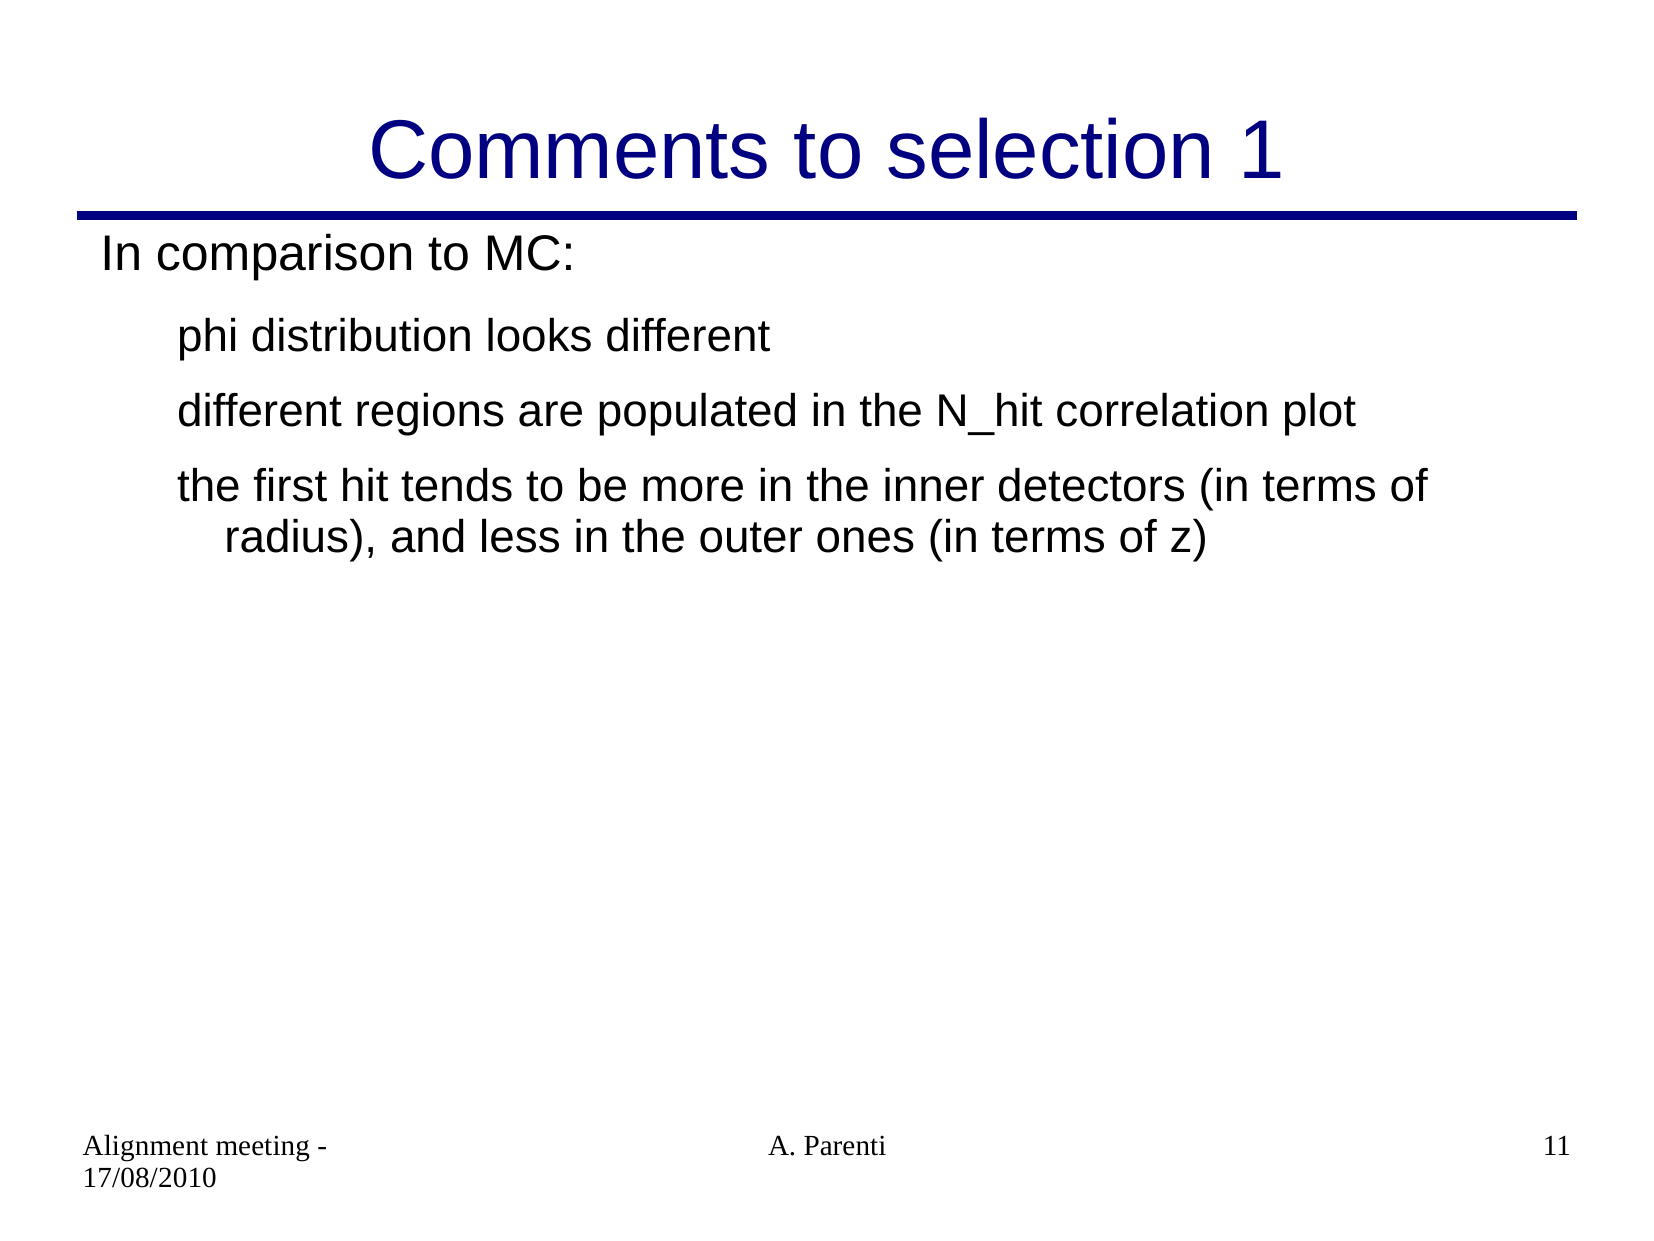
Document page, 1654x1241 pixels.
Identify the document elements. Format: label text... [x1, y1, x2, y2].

title Comments to selection 1 [82, 75, 1571, 225]
list In comparison to MC: phi distribution looks different different regions are populated in the N_hit correlation plot the first hit tends to be more in the inner detectors (in terms of radius), and less in the outer ones (in terms of z) [82, 225, 1571, 1109]
